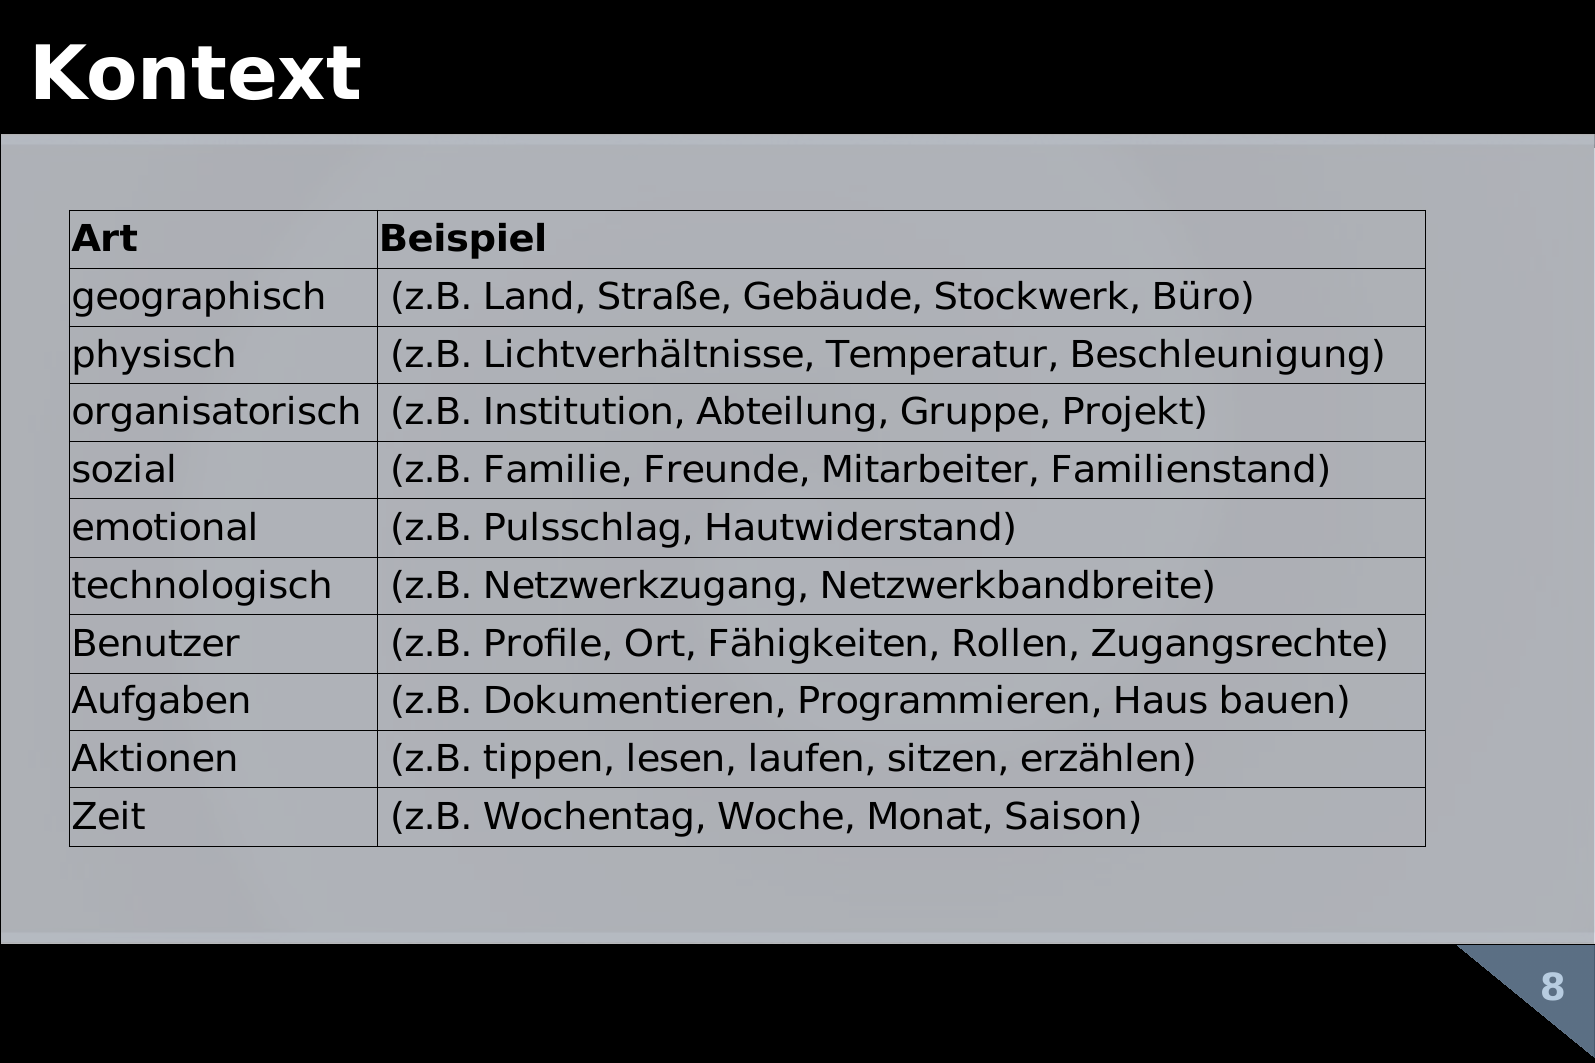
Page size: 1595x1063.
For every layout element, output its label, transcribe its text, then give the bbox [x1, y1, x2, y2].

title Kontext [29, 29, 1465, 119]
chart [67, 208, 1427, 848]
